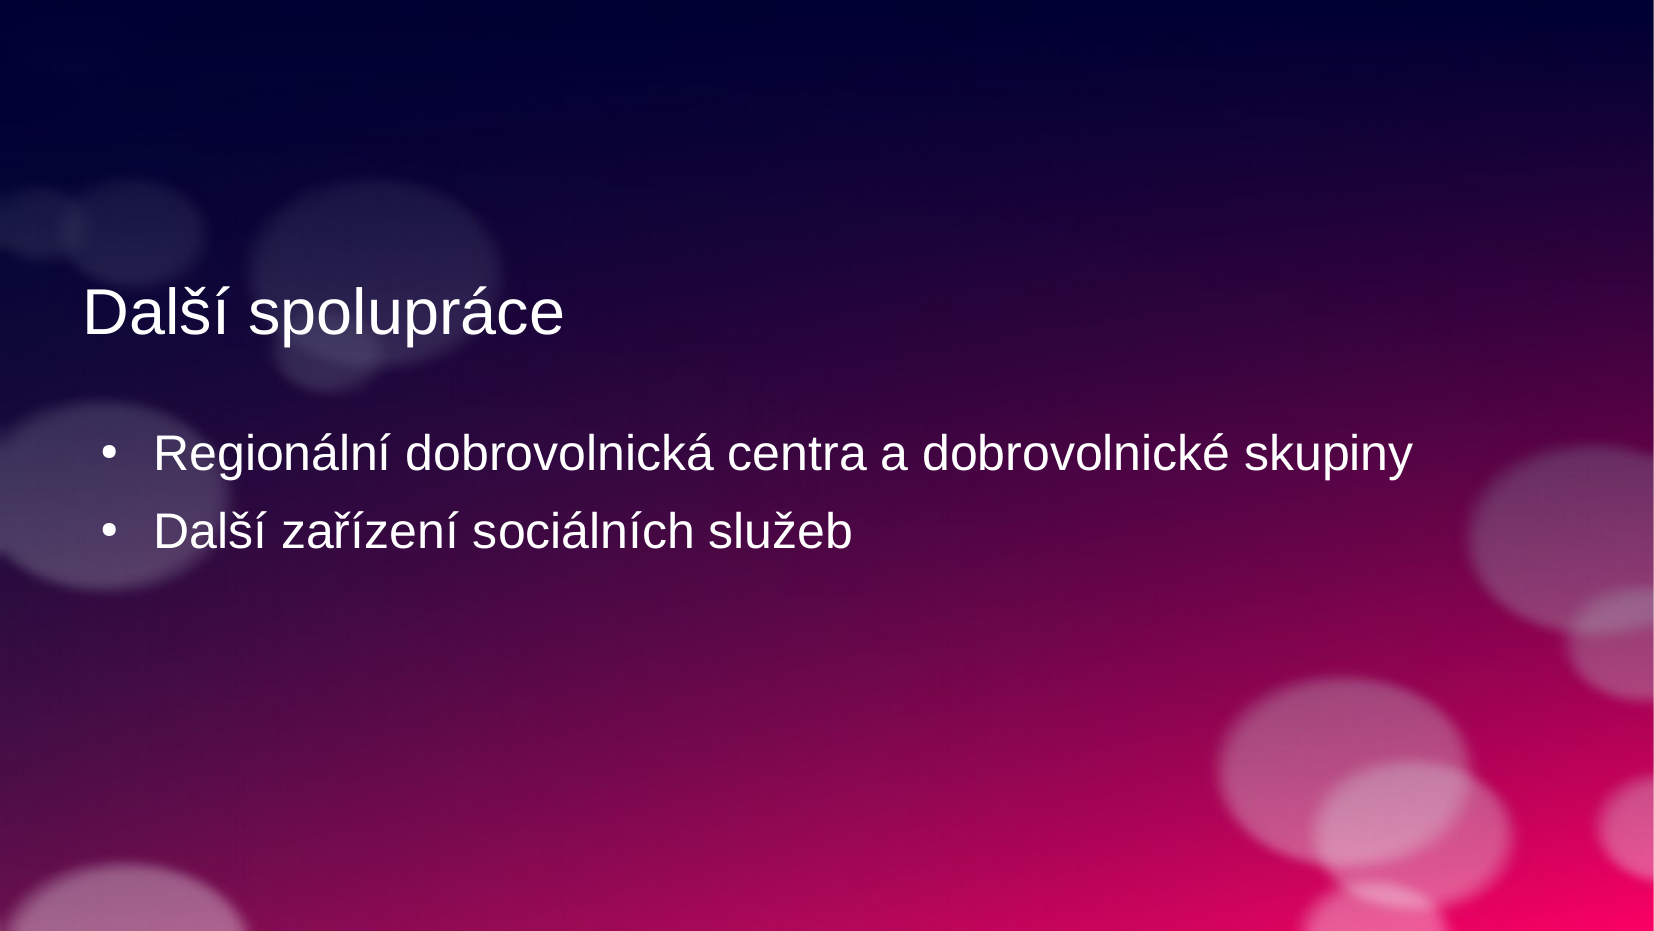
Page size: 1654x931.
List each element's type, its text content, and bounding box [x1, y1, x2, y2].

list Regionální dobrovolnická centra a dobrovolnické skupiny Další zařízení sociálních služeb [82, 425, 1571, 758]
picture [0, 0, 1654, 931]
title Další spolupráce [82, 234, 1571, 390]
